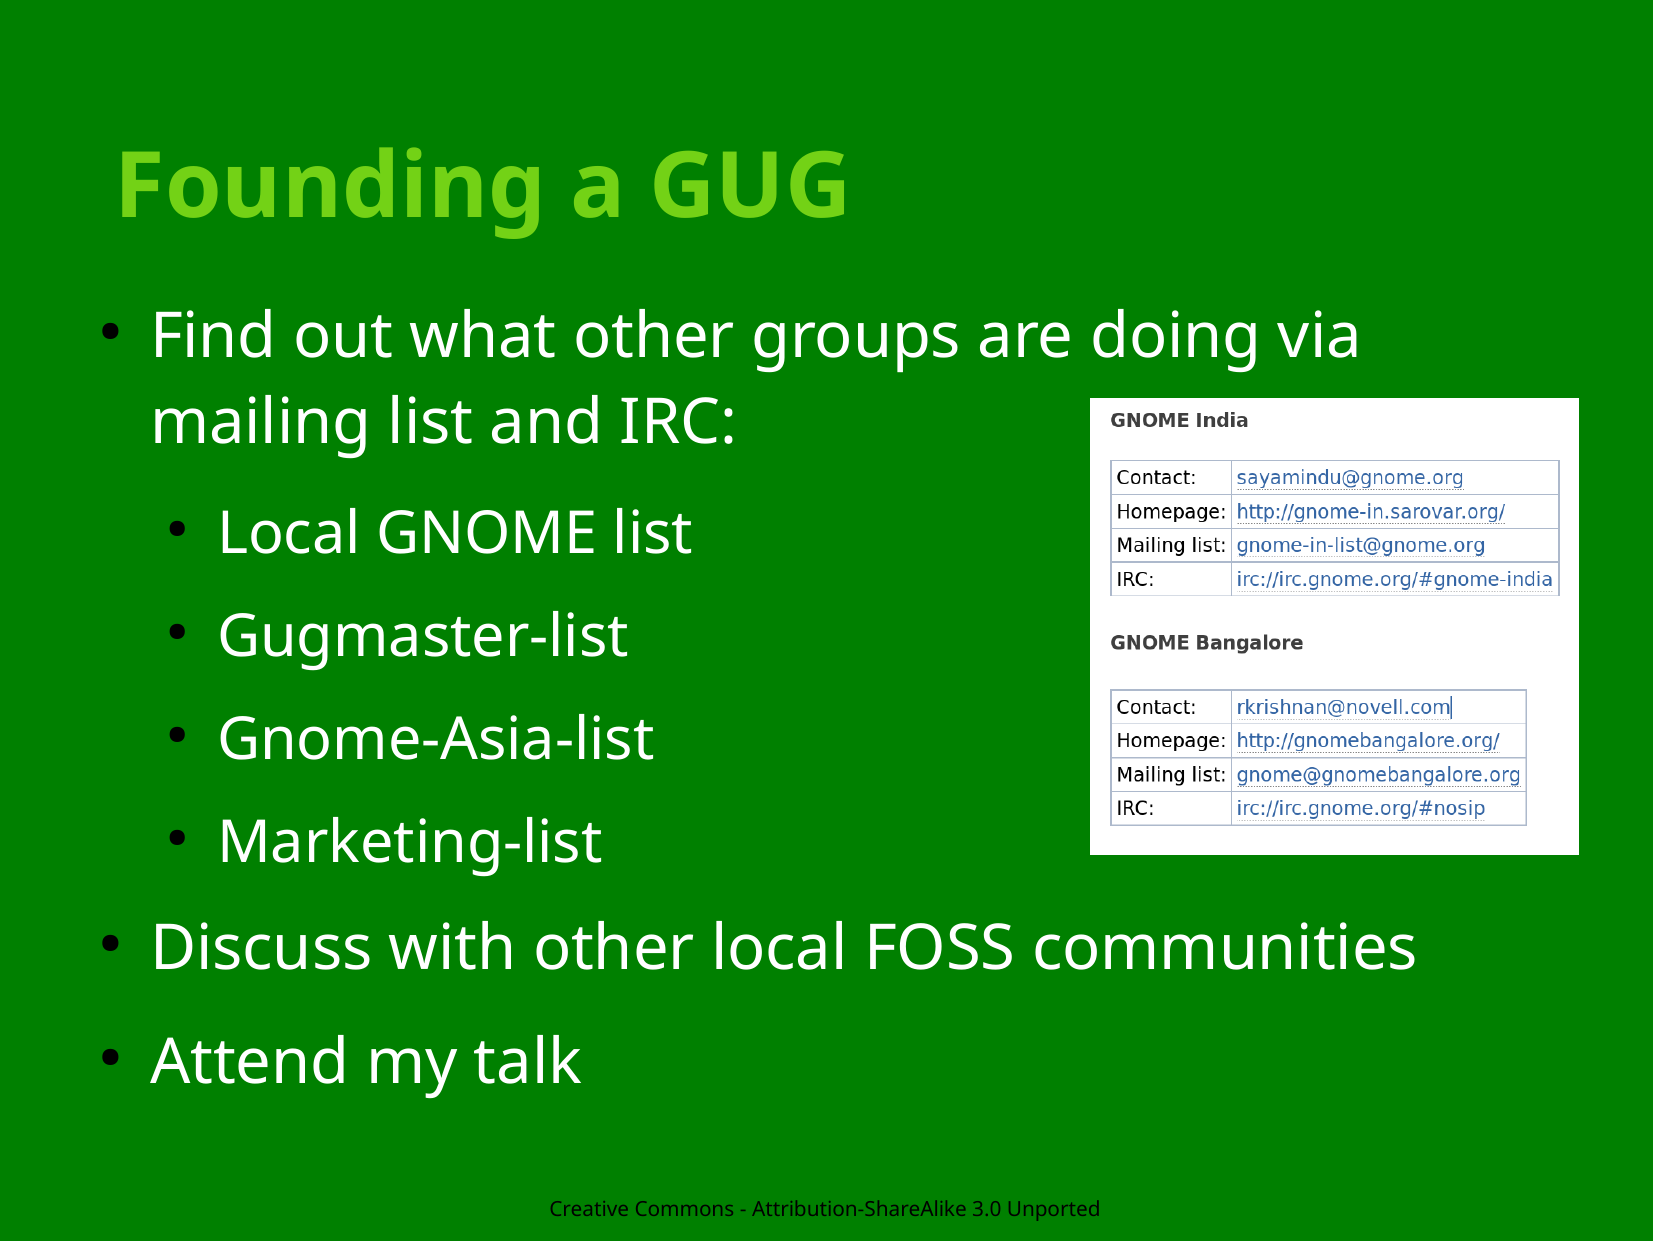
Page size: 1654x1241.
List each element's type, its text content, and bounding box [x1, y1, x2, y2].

list Find out what other groups are doing via mailing list and IRC: Local GNOME list Gugmaster-list Gnome-Asia-list Marketing-list Discuss with other local FOSS communities Attend my talk [82, 290, 1575, 1109]
title Founding a GUG [115, 78, 1538, 287]
picture [1090, 398, 1579, 855]
